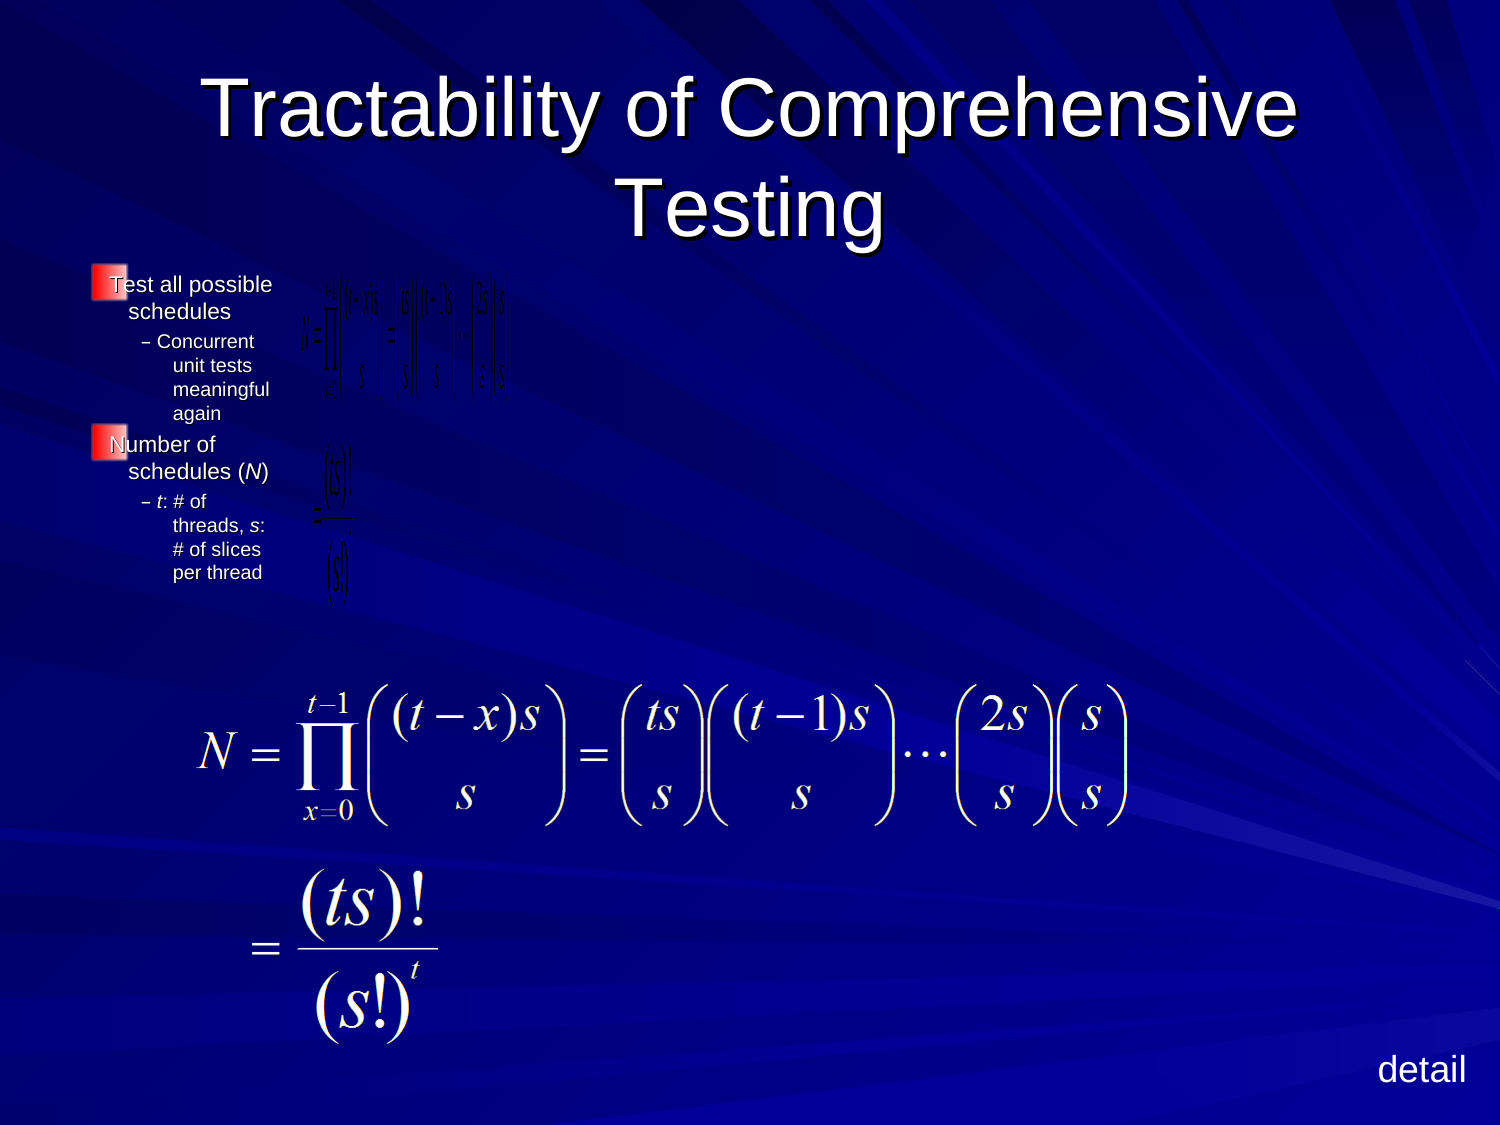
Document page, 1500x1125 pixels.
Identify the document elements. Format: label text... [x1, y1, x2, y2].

list Test all possible schedules Concurrent unit tests meaningful again Number of schedules (N) t: # of threads, s: # of slices per thread [75, 262, 1426, 638]
picture [187, 675, 1138, 1055]
title Tractability of Comprehensive Testing [24, 45, 1475, 234]
text_box detail [1362, 1037, 1483, 1098]
